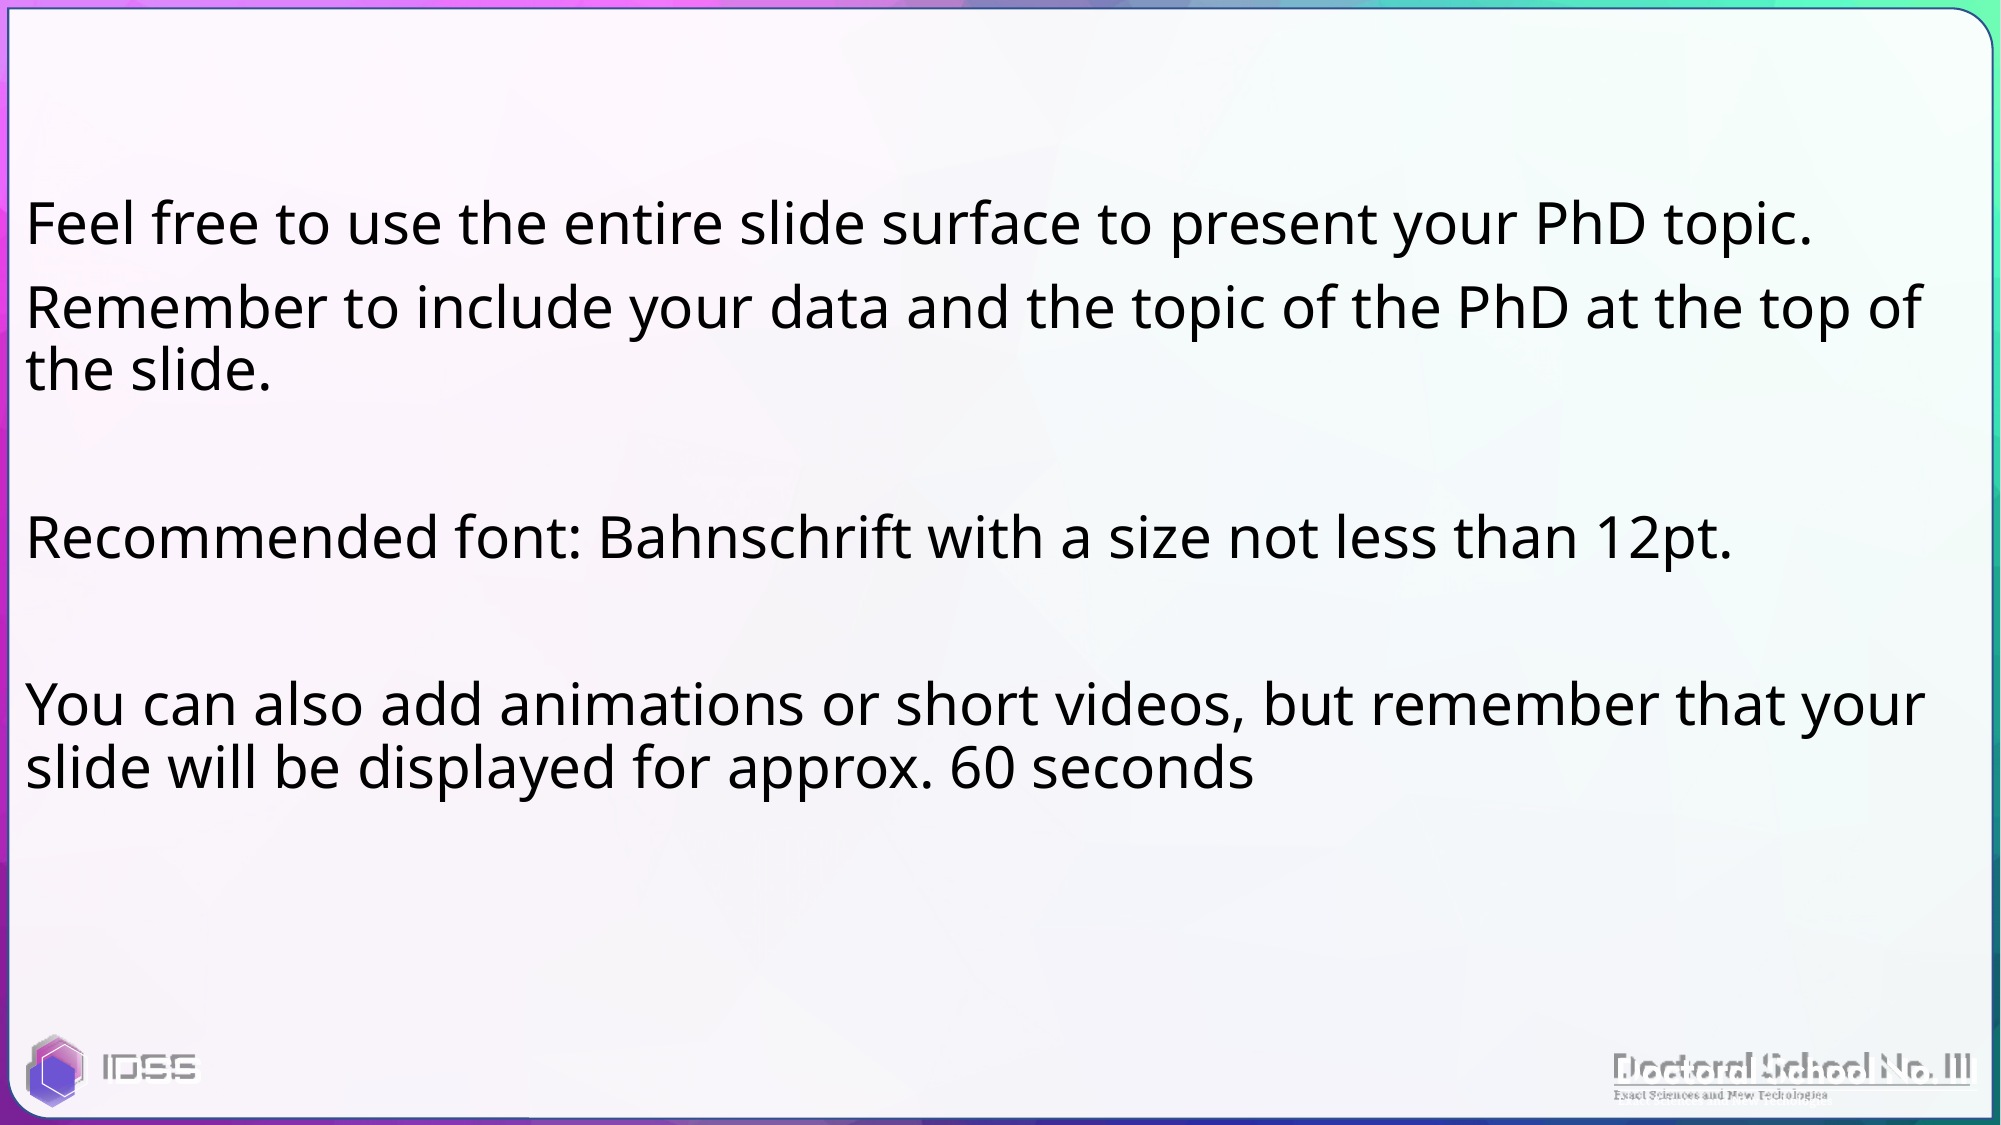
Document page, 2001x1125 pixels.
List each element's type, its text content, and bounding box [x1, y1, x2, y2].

list Feel free to use the entire slide surface to present your PhD topic. Remember to include your data and the topic of the PhD at the top of the slide. Recommended font: Bahnschrift with a size not less than 12pt. You can also add animations or short videos, but remember that your slide will be displayed for approx. 60 seconds [10, 12, 1989, 1037]
